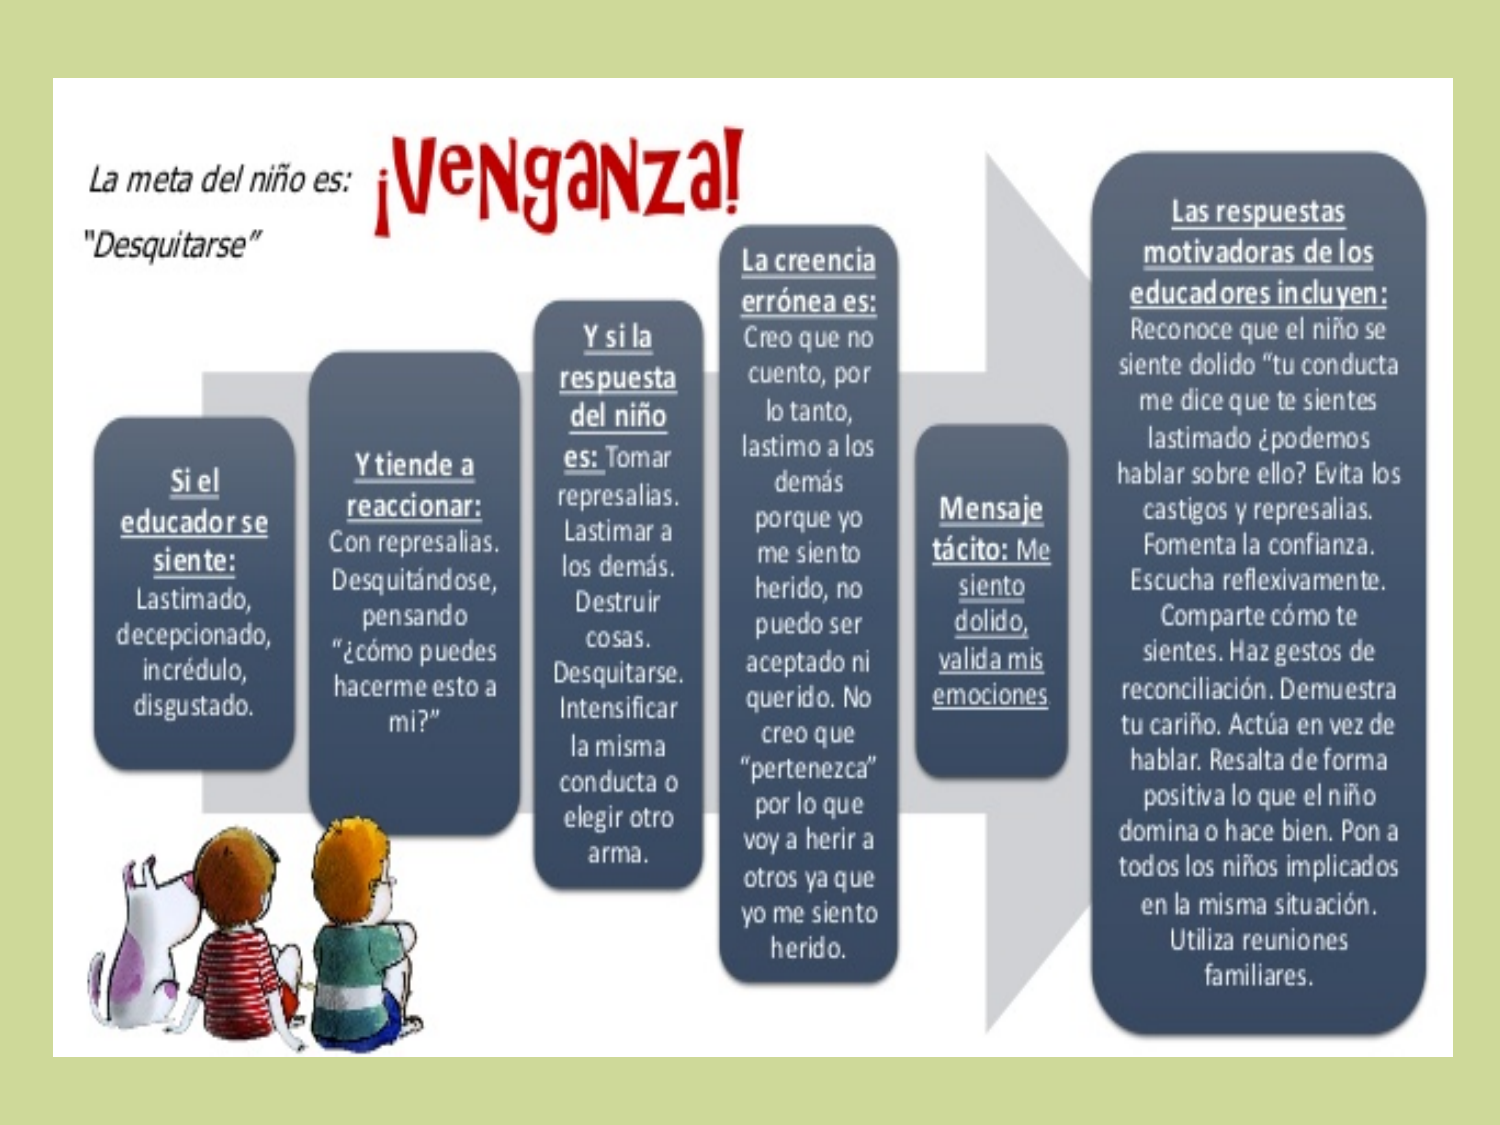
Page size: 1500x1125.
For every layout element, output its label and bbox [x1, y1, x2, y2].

picture [53, 78, 1453, 1057]
